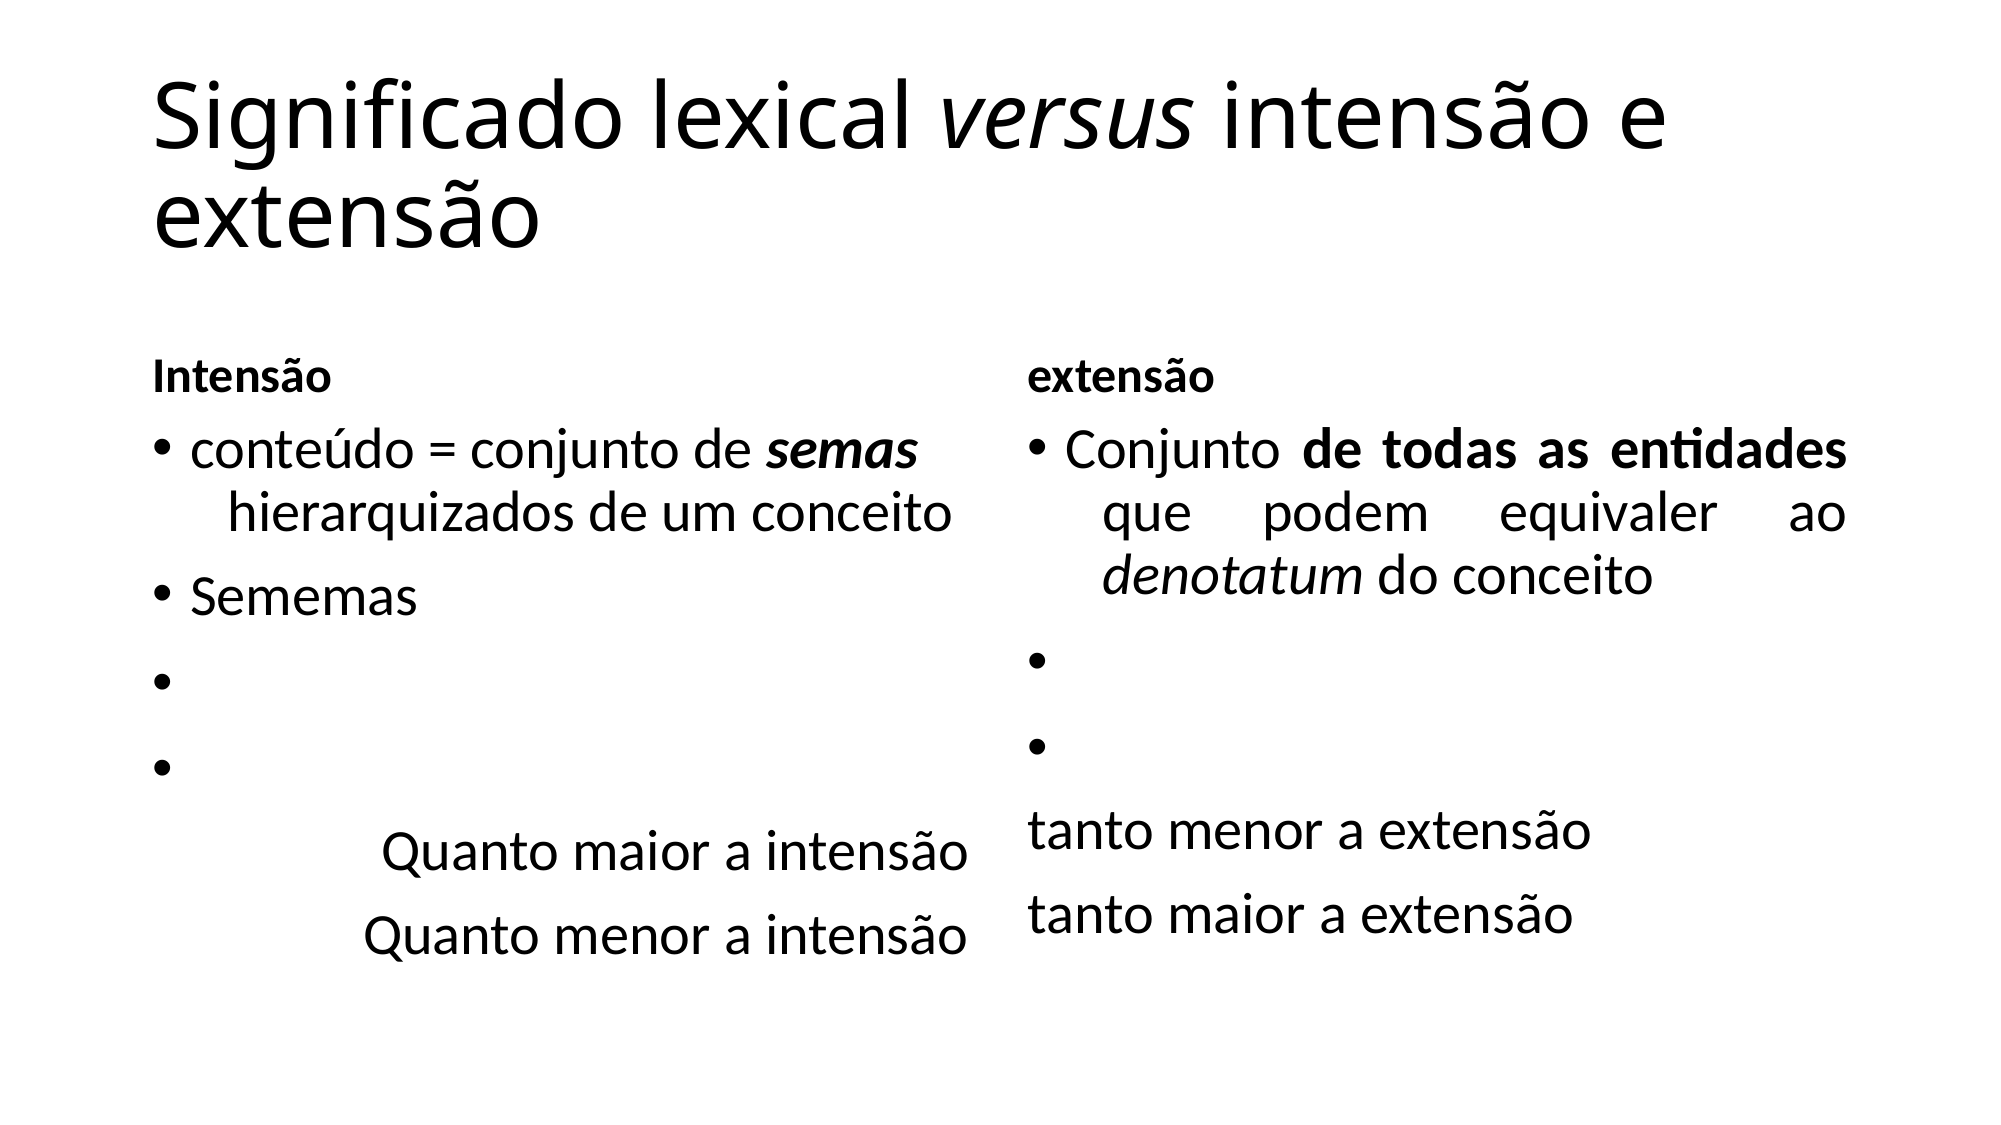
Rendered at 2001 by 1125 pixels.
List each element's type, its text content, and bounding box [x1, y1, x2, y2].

list conteúdo = conjunto de semas hierarquizados de um conceito Sememas Quanto maior a intensão Quanto menor a intensão [137, 410, 984, 1016]
list Conjunto de todas as entidades que podem equivaler ao denotatum do conceito tanto menor a extensão tanto maior a extensão [1012, 410, 1863, 1016]
title Significado lexical versus intensão e extensão [137, 59, 1863, 278]
list Intensão [137, 275, 984, 410]
list extensão [1012, 275, 1863, 410]
